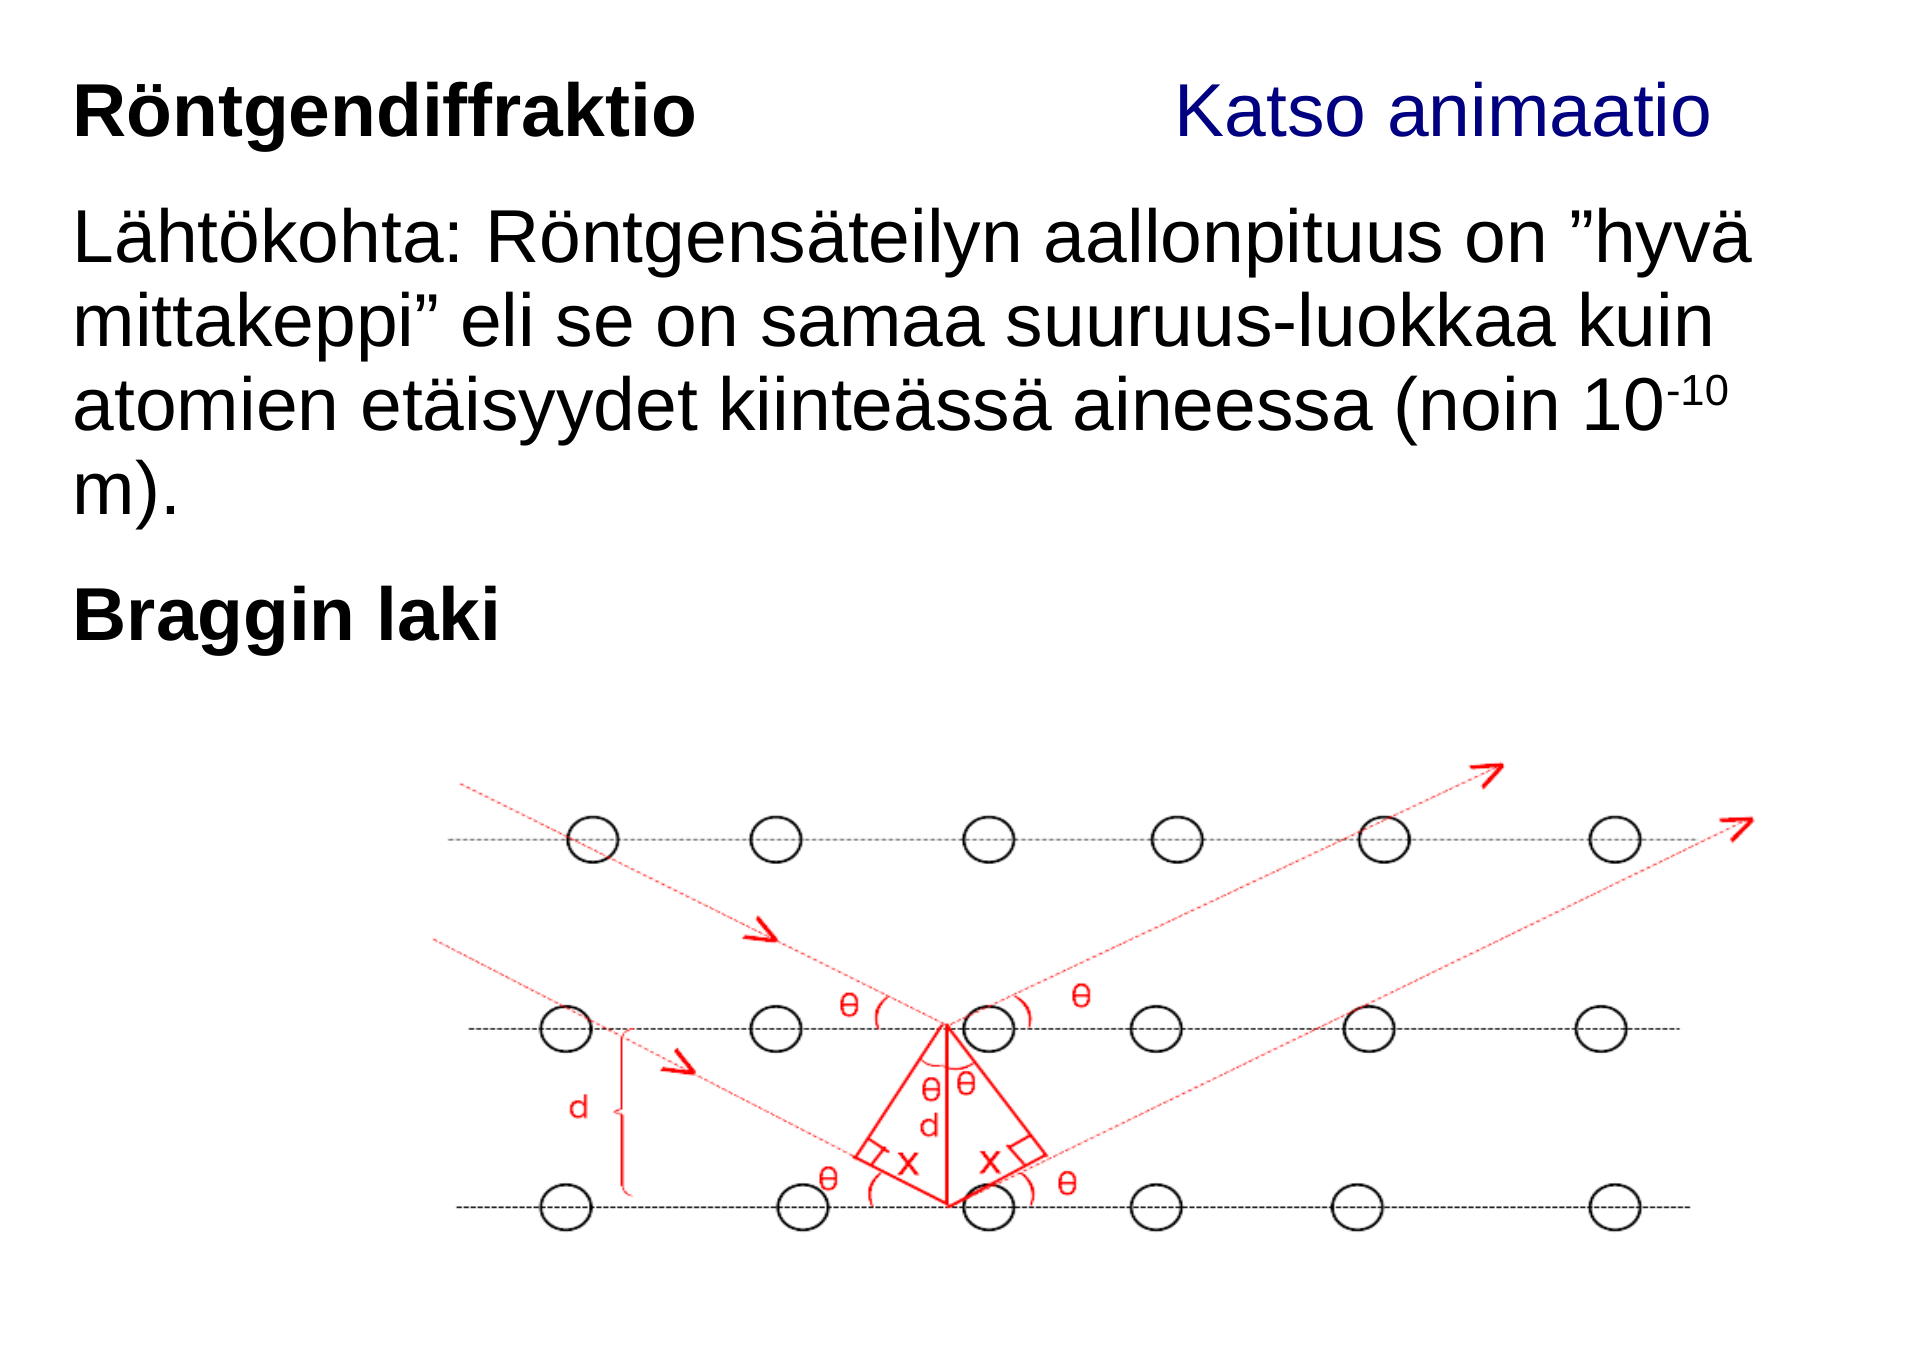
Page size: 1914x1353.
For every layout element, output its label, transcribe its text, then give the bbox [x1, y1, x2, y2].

picture [374, 698, 1846, 1314]
text_box Röntgendiffraktio Katso animaatio Lähtökohta: Röntgensäteilyn aallonpituus on ”hyvä mittakeppi” eli se on samaa suuruus-luokkaa kuin atomien etäisyydet kiinteässä aineessa (noin 10-10 m). Braggin laki [57, 61, 1818, 812]
